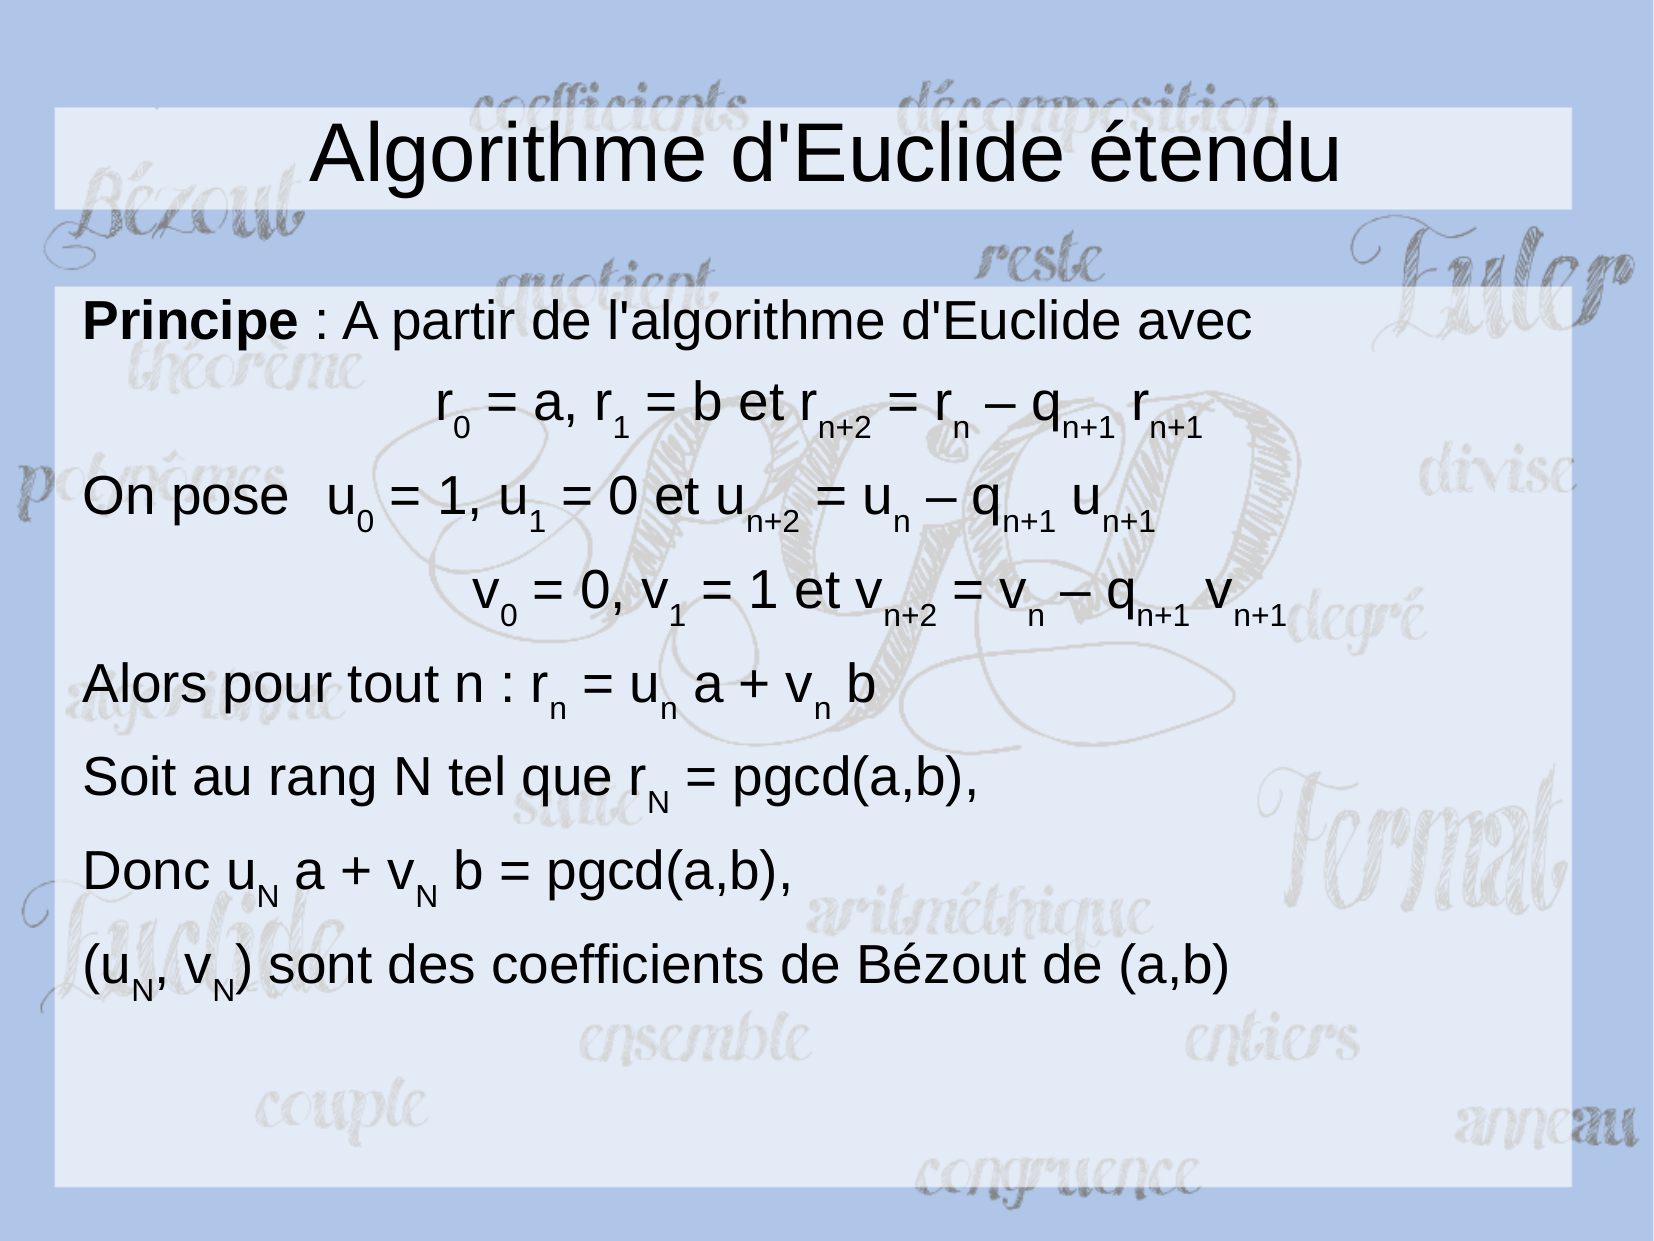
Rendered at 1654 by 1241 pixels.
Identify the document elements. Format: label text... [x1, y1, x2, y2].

picture [0, 0, 1654, 1241]
title Algorithme d'Euclide étendu [82, 49, 1571, 257]
list Principe : A partir de l'algorithme d'Euclide avec r0 = a, r1 = b et rn+2 = rn – qn+1 rn+1 On pose u0 = 1, u1 = 0 et un+2 = un – qn+1 un+1 v0 = 0, v1 = 1 et vn+2 = vn – qn+1 vn+1 Alors pour tout n : rn = un a + vn b Soit au rang N tel que rN = pgcd(a,b), Donc uN a + vN b = pgcd(a,b), (uN, vN) sont des coefficients de Bézout de (a,b) [82, 290, 1571, 1010]
